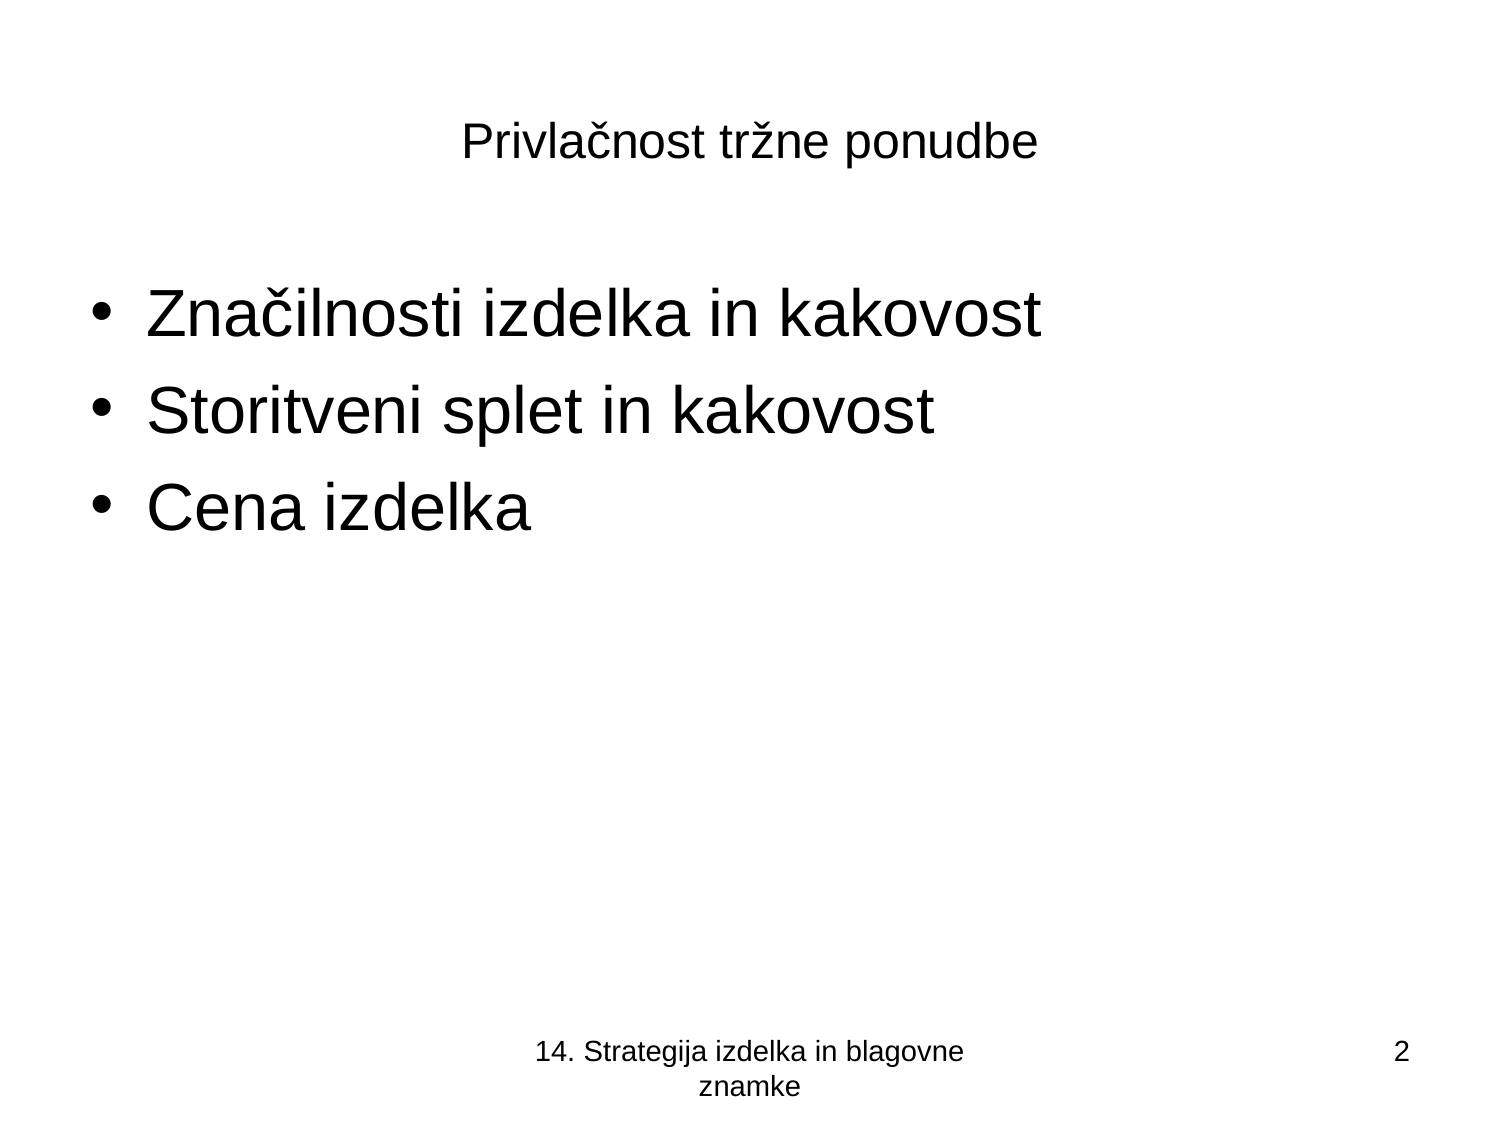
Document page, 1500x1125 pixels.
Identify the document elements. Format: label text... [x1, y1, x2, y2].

list Značilnosti izdelka in kakovost Storitveni splet in kakovost Cena izdelka [75, 262, 1426, 1006]
title Privlačnost tržne ponudbe [75, 45, 1426, 233]
text_box 14. Strategija izdelka in blagovne znamke [512, 1024, 988, 1103]
text_box <number> [1074, 1024, 1426, 1103]
